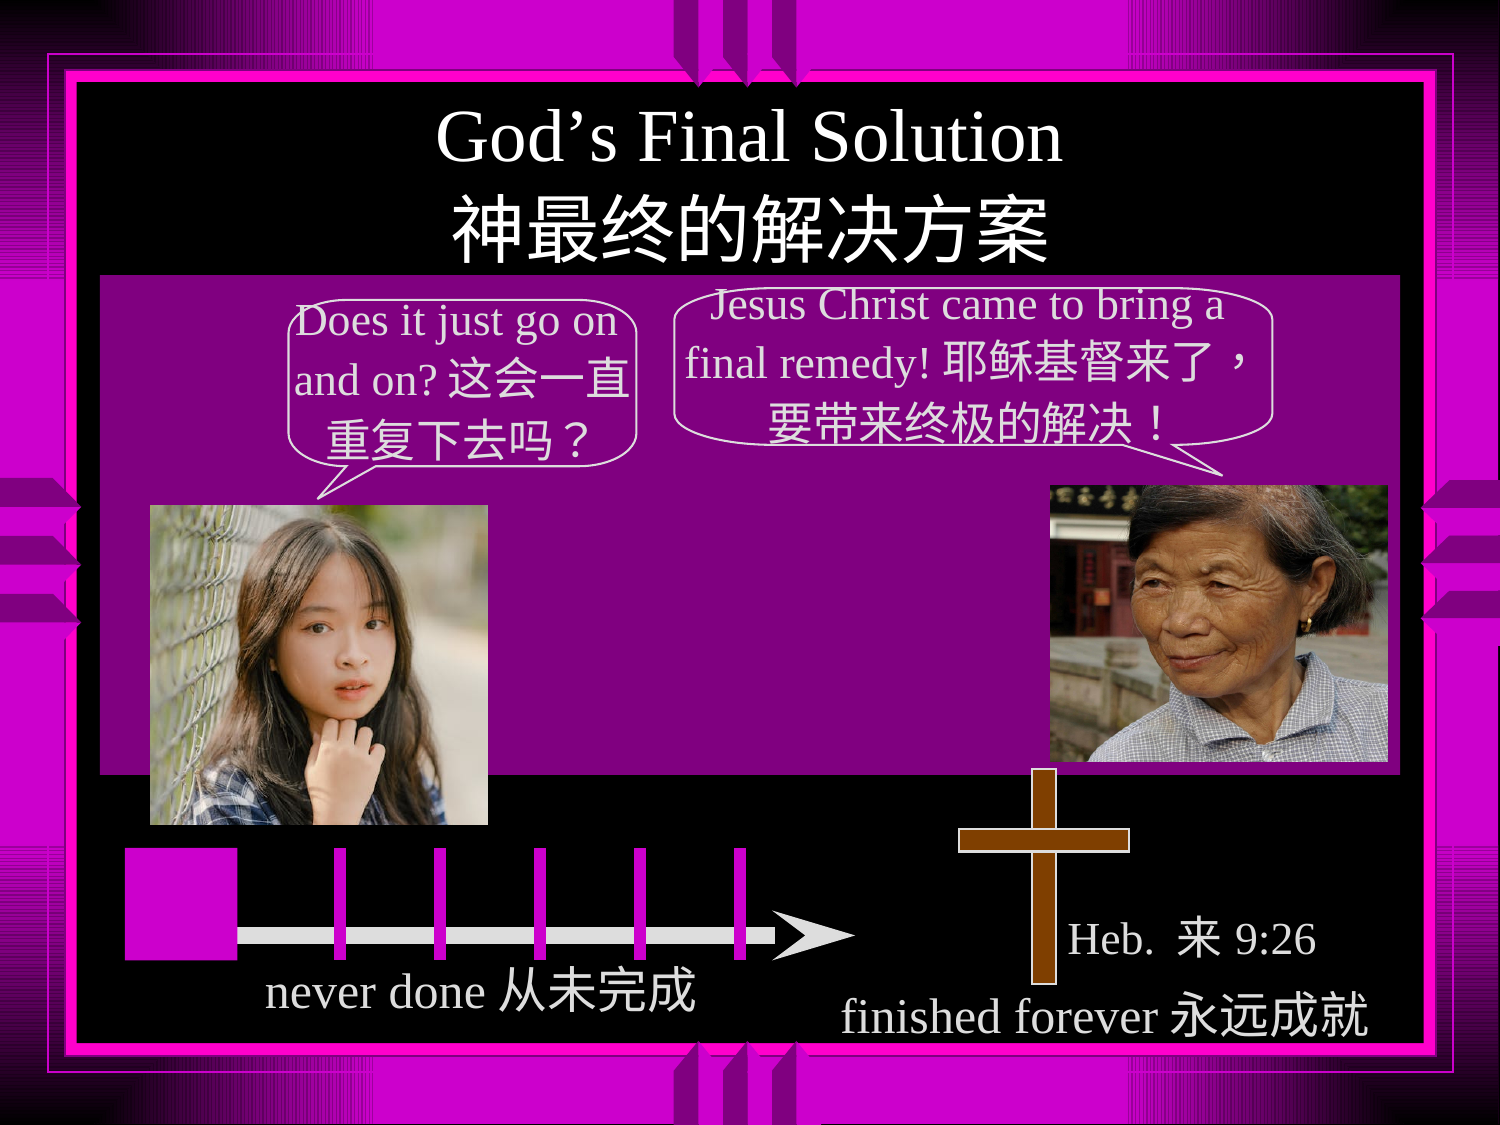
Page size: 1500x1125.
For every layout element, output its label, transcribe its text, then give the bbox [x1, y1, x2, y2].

text_box Does it just go on and on?这会一直 重复下去吗？ [288, 299, 637, 499]
text_box [124, 847, 238, 961]
picture [150, 505, 488, 825]
picture [1050, 485, 1388, 762]
text_box Heb. 来9:26 [1052, 897, 1425, 976]
text_box [99, 275, 1401, 972]
title God’s Final Solution 神最终的解决方案 [112, 99, 1388, 288]
text_box Jesus Christ came to bring a final remedy!耶稣基督来了， 要带来终极的解决！ [674, 288, 1273, 476]
text_box never done从未完成 [249, 947, 843, 1032]
text_box finished forever永远成就 [824, 972, 1392, 1057]
